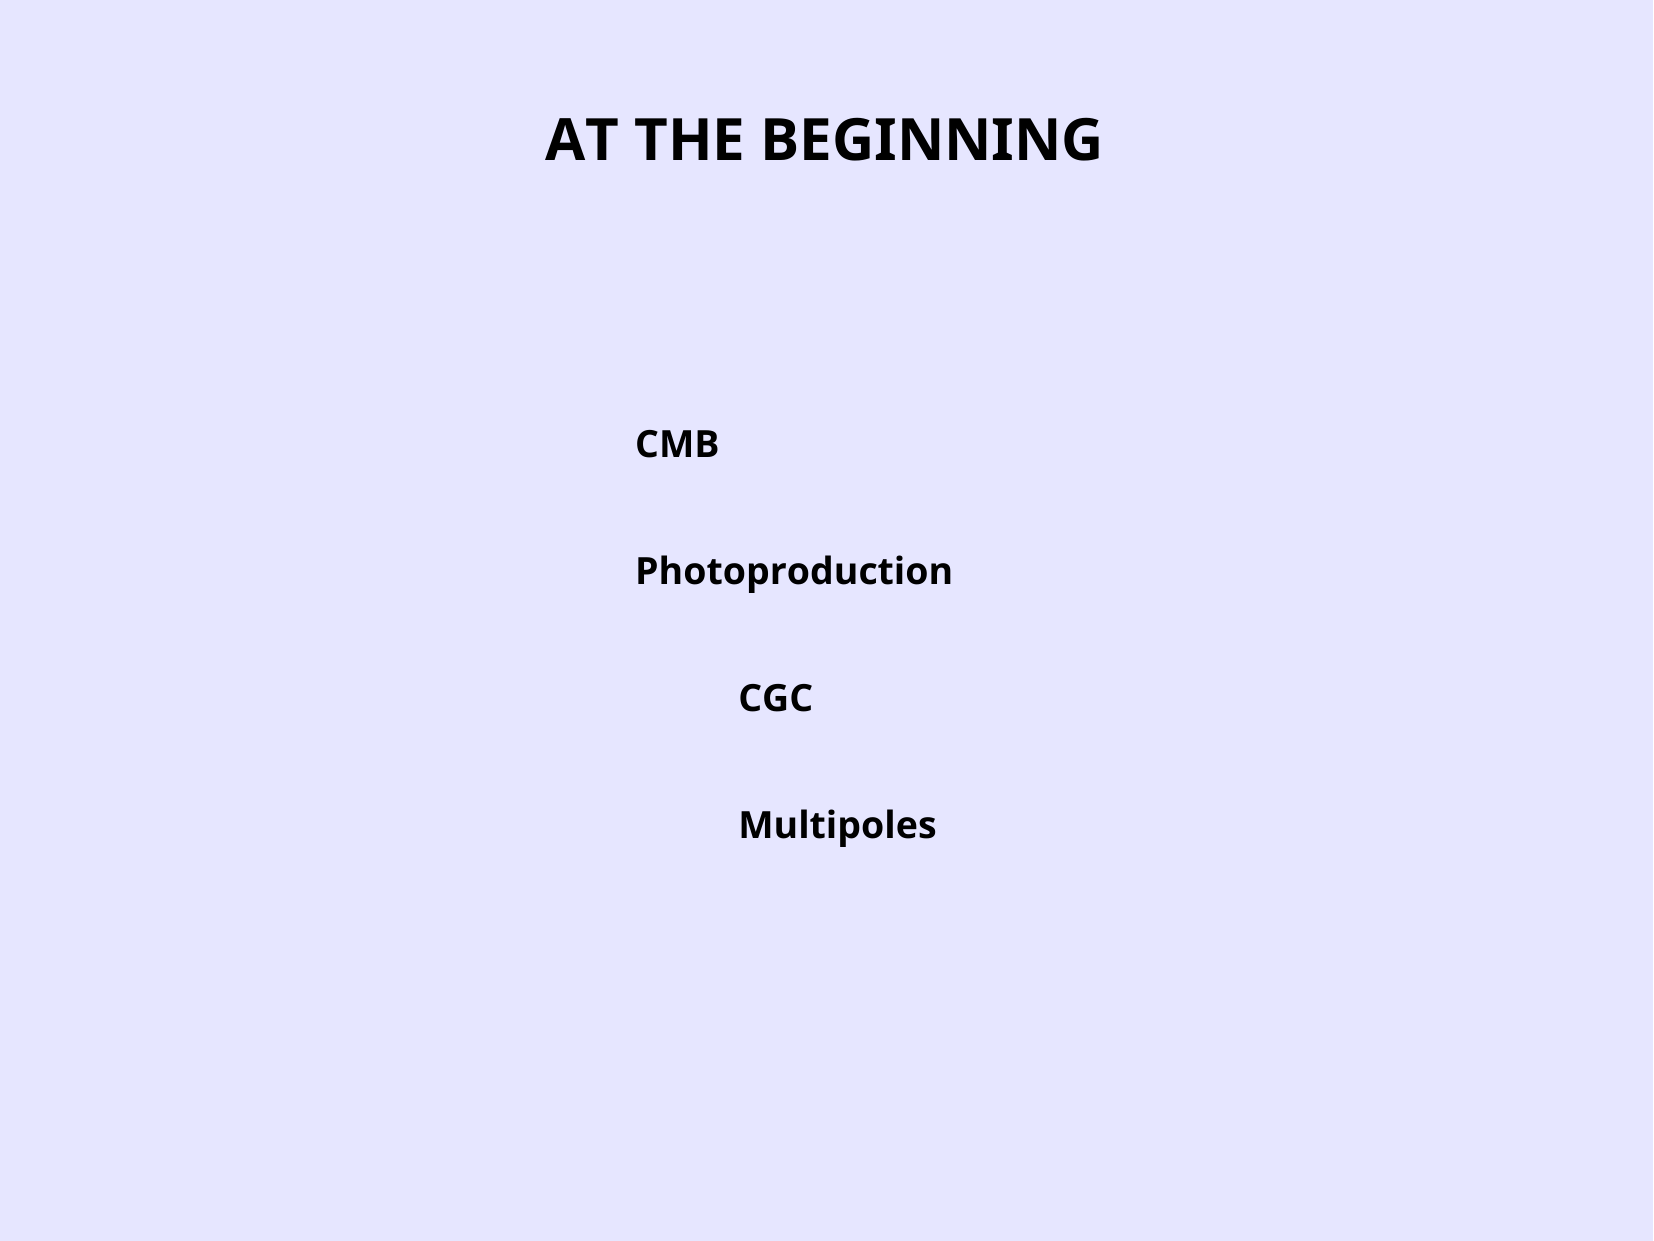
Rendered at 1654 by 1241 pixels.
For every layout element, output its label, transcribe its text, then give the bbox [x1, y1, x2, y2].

text_box Photoproduction [600, 537, 1334, 675]
text_box CGC [704, 664, 1437, 790]
text_box Multipoles [704, 790, 1437, 928]
text_box AT THE BEGINNING [530, 90, 1175, 182]
text_box CMB [600, 410, 1334, 537]
